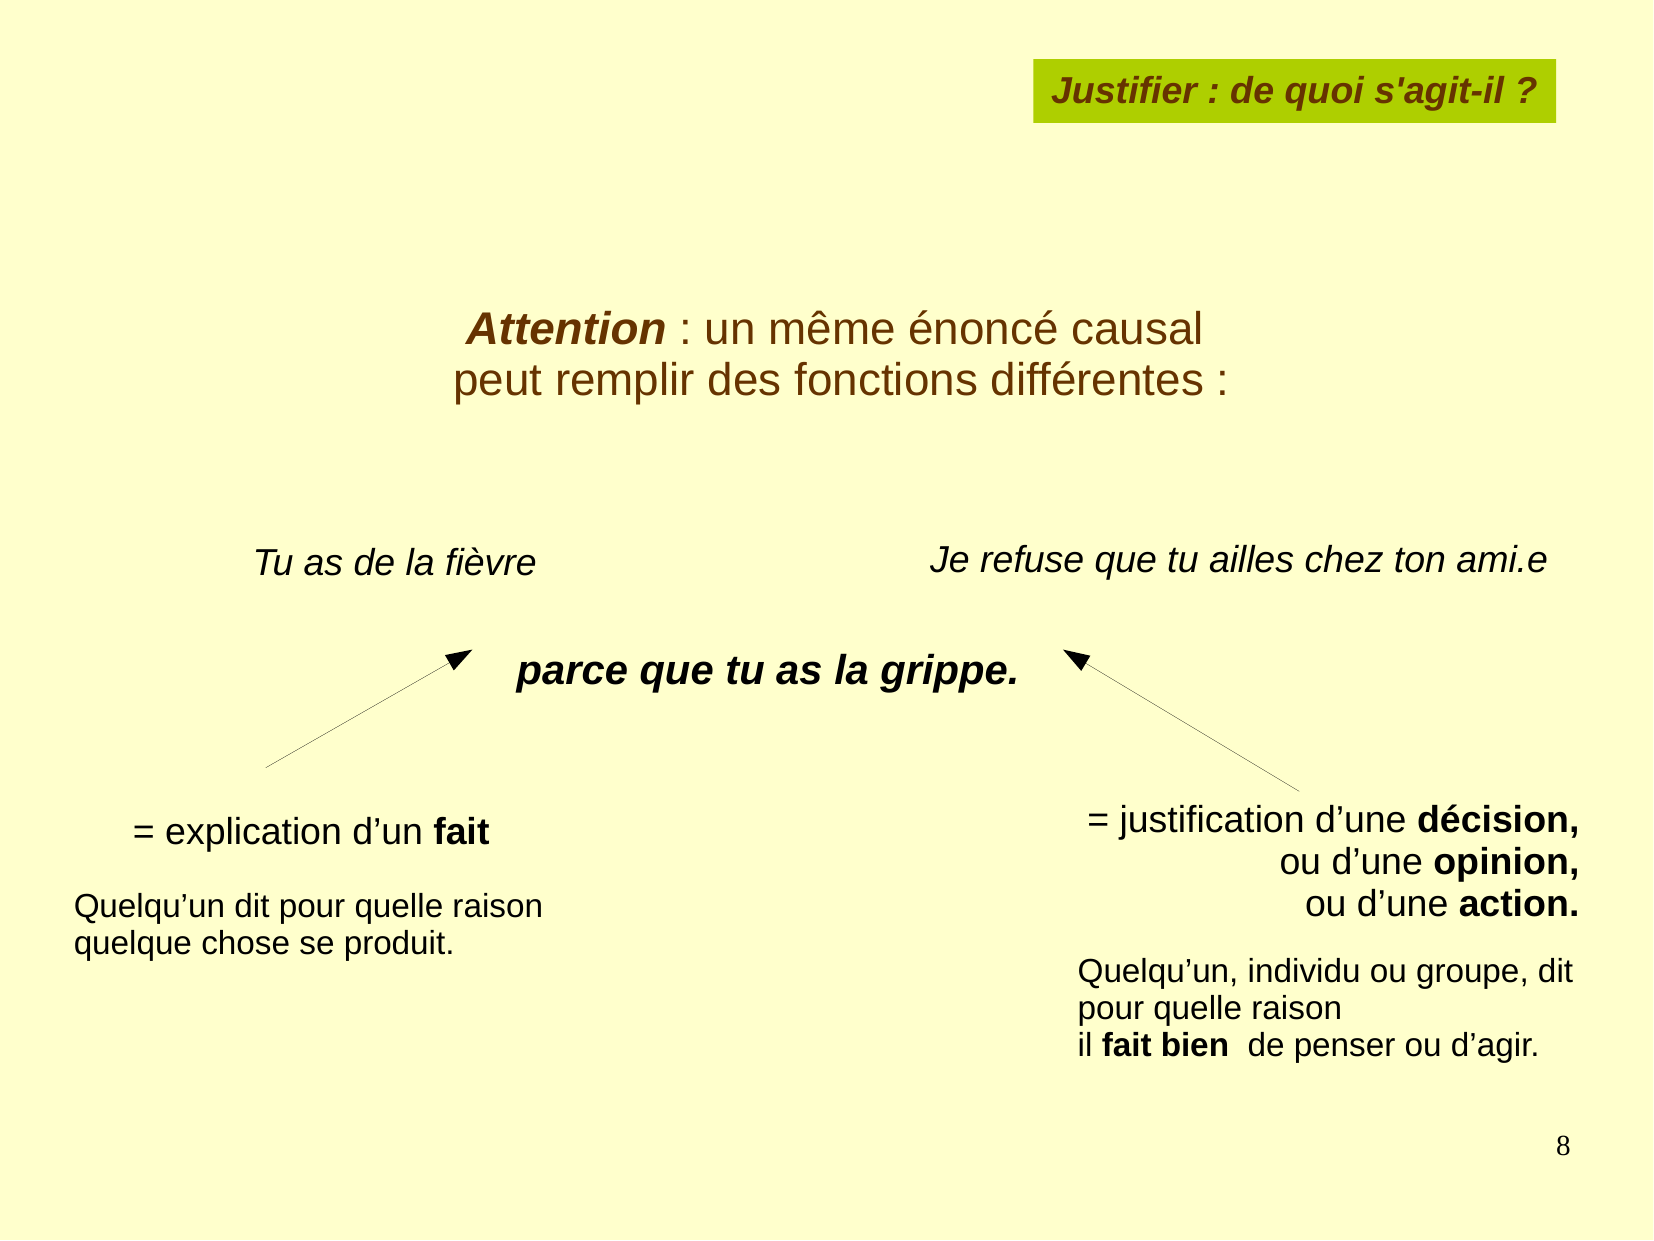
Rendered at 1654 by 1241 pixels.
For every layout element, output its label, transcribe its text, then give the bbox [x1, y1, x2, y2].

text_box Tu as de la fièvre [237, 533, 709, 591]
text_box Attention : un même énoncé causal peut remplir des fonctions différentes : [88, 295, 1595, 413]
text_box Justifier : de quoi s'agit-il ? [1033, 59, 1557, 123]
text_box Quelqu’un dit pour quelle raison quelque chose se produit. [59, 879, 680, 969]
text_box = justification d’une décision, ou d’une opinion, ou d’une action. [1033, 791, 1595, 933]
text_box = explication d’un fait [118, 803, 532, 860]
text_box Quelqu’un, individu ou groupe, dit pour quelle raison il fait bien de penser ou d’agir. [1062, 944, 1625, 1071]
text_box parce que tu as la grippe. [501, 639, 1182, 701]
text_box Je refuse que tu ailles chez ton ami.e [915, 531, 1595, 640]
